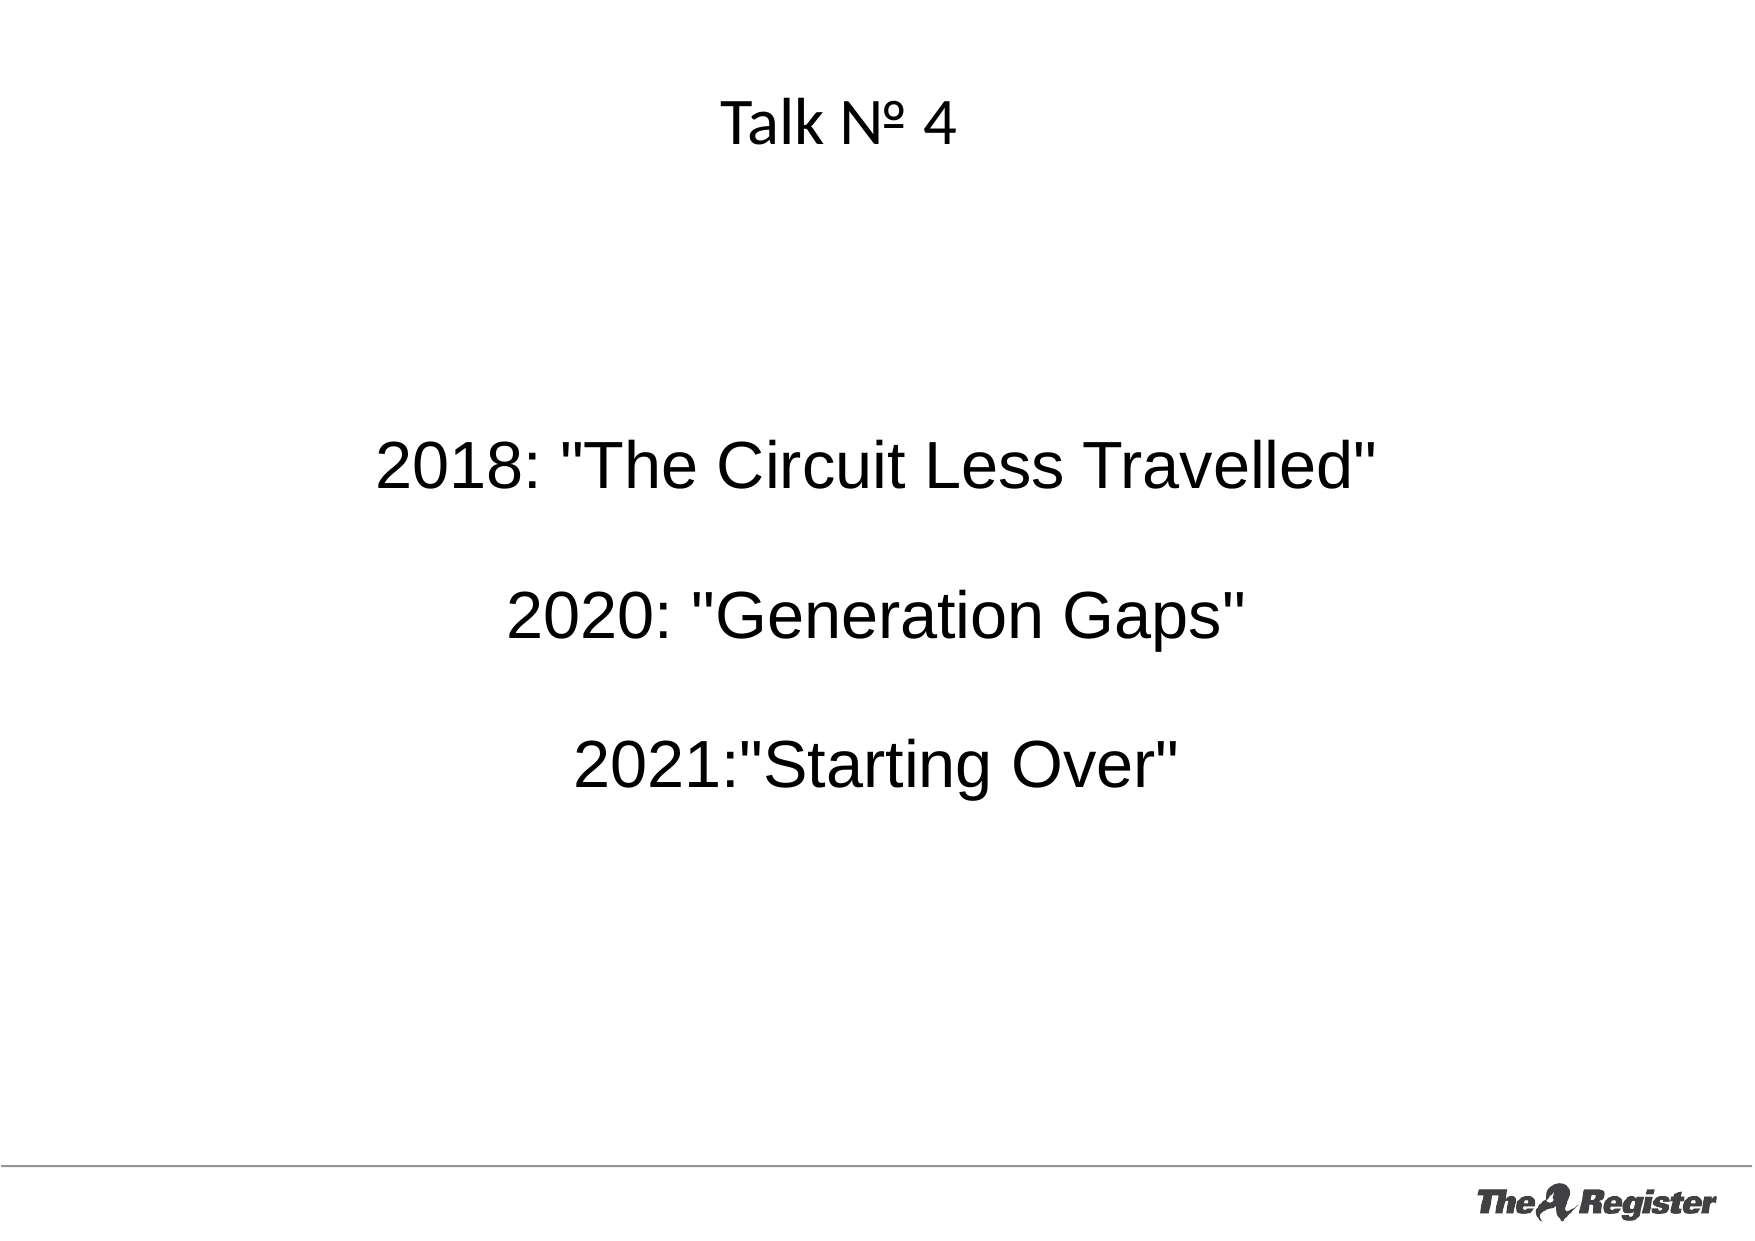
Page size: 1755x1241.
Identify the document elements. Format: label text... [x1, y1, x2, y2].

title Talk № 4 [72, 38, 1605, 218]
subtitle 2018: "The Circuit Less Travelled" 2020: "Generation Gaps" 2021:"Starting Over" [68, 278, 1686, 878]
picture [1477, 1183, 1717, 1222]
